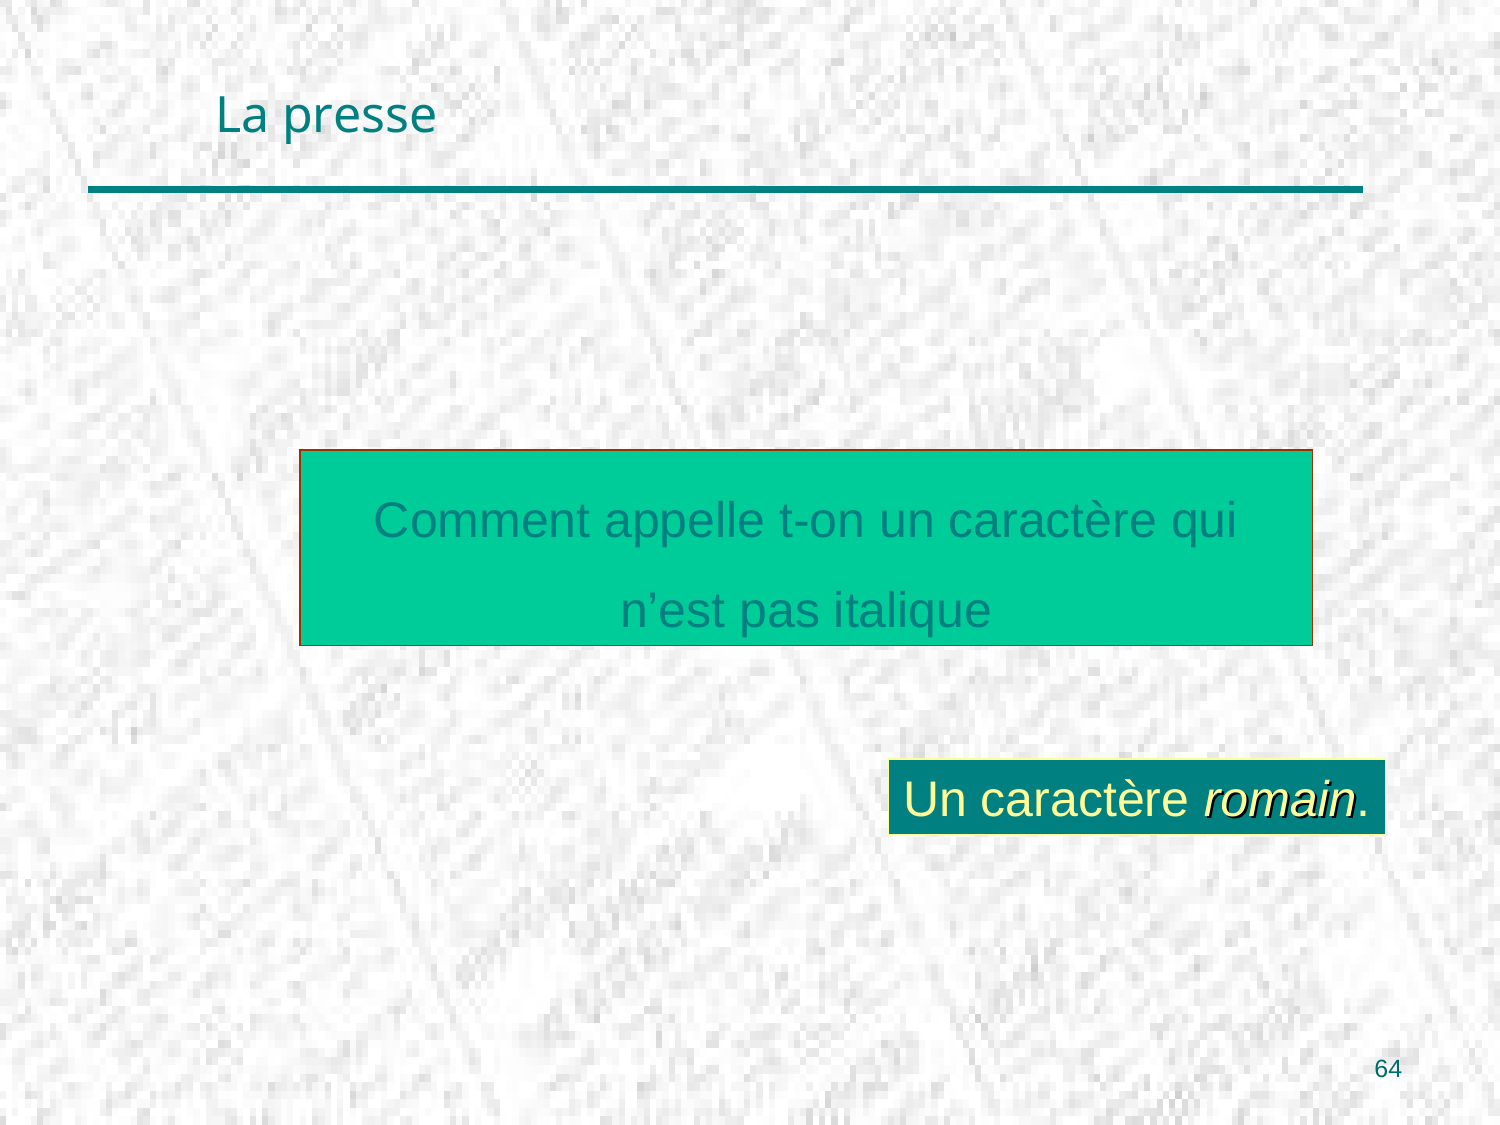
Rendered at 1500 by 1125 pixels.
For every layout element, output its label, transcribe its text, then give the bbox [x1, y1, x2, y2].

picture [0, 0, 1500, 1125]
text_box Un caractère romain. [888, 759, 1386, 835]
text_box La presse [200, 74, 454, 151]
text_box Comment appelle t-on un caractère qui n’est pas italique [299, 449, 1313, 646]
